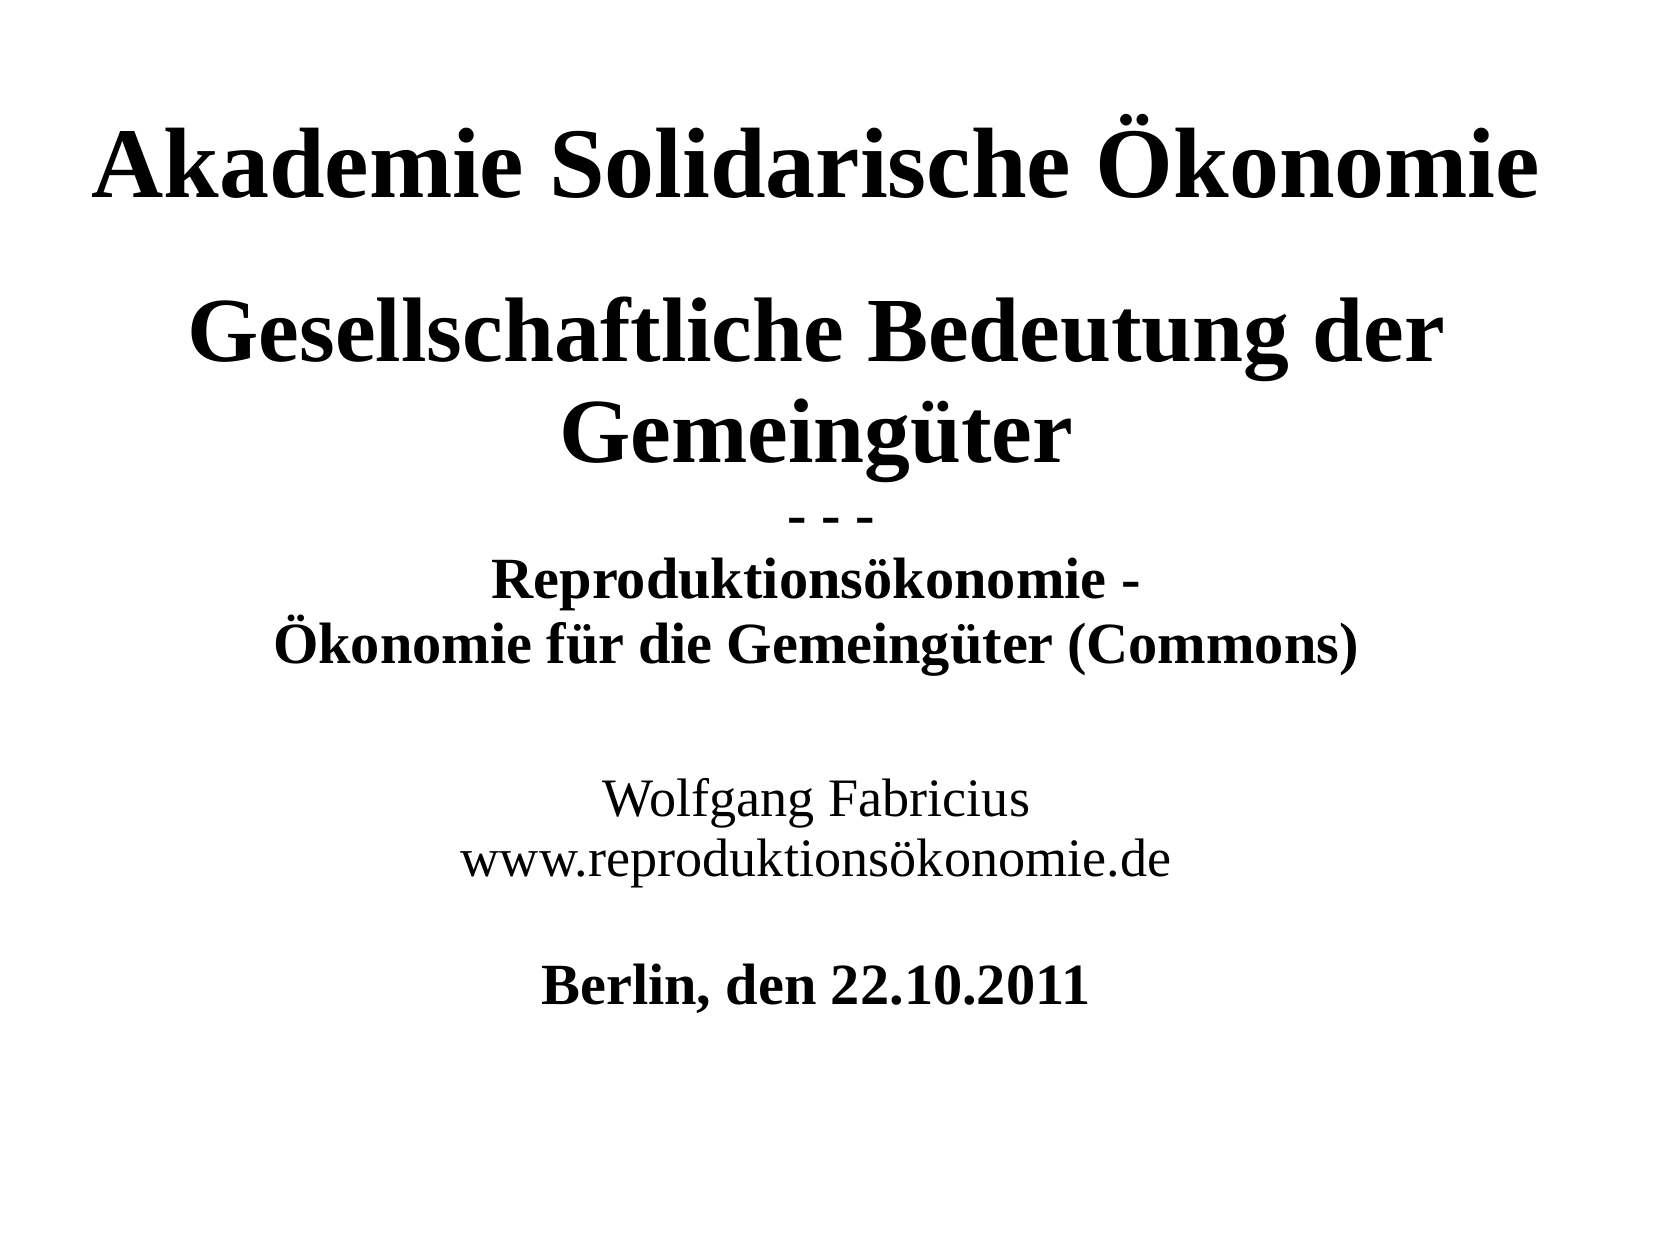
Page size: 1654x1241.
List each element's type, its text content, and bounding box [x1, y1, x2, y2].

text_box Akademie Solidarische Ökonomie Gesellschaftliche Bedeutung der Gemeingüter - - - Reproduktionsökonomie - Ökonomie für die Gemeingüter (Commons) Wolfgang Fabricius www.reproduktionsökonomie.de Berlin, den 22.10.2011 [76, 101, 1583, 1025]
